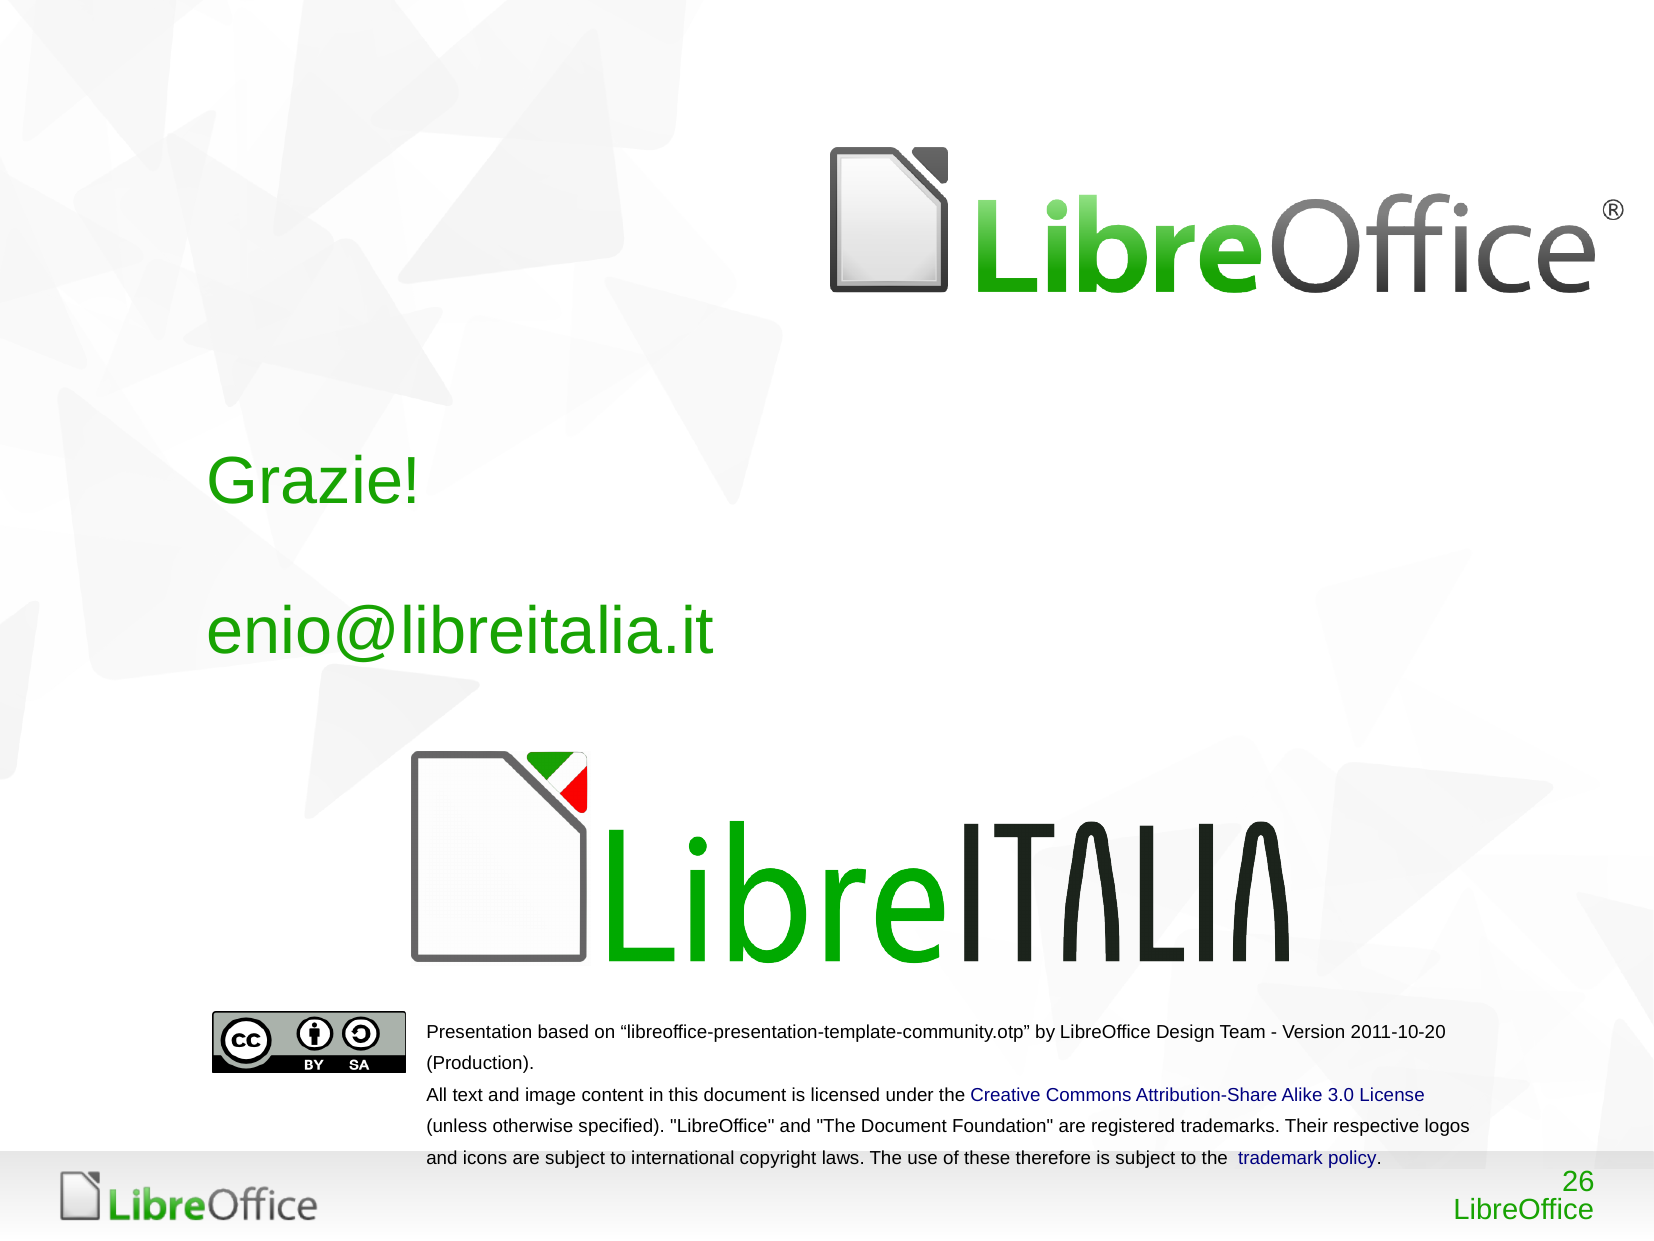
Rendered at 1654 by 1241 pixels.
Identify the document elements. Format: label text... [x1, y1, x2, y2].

picture [915, 1029, 920, 1037]
picture [212, 1011, 406, 1073]
picture [41, 1152, 337, 1240]
picture [0, 0, 1654, 1169]
title Grazie! enio@libreitalia.it [206, 442, 1477, 668]
